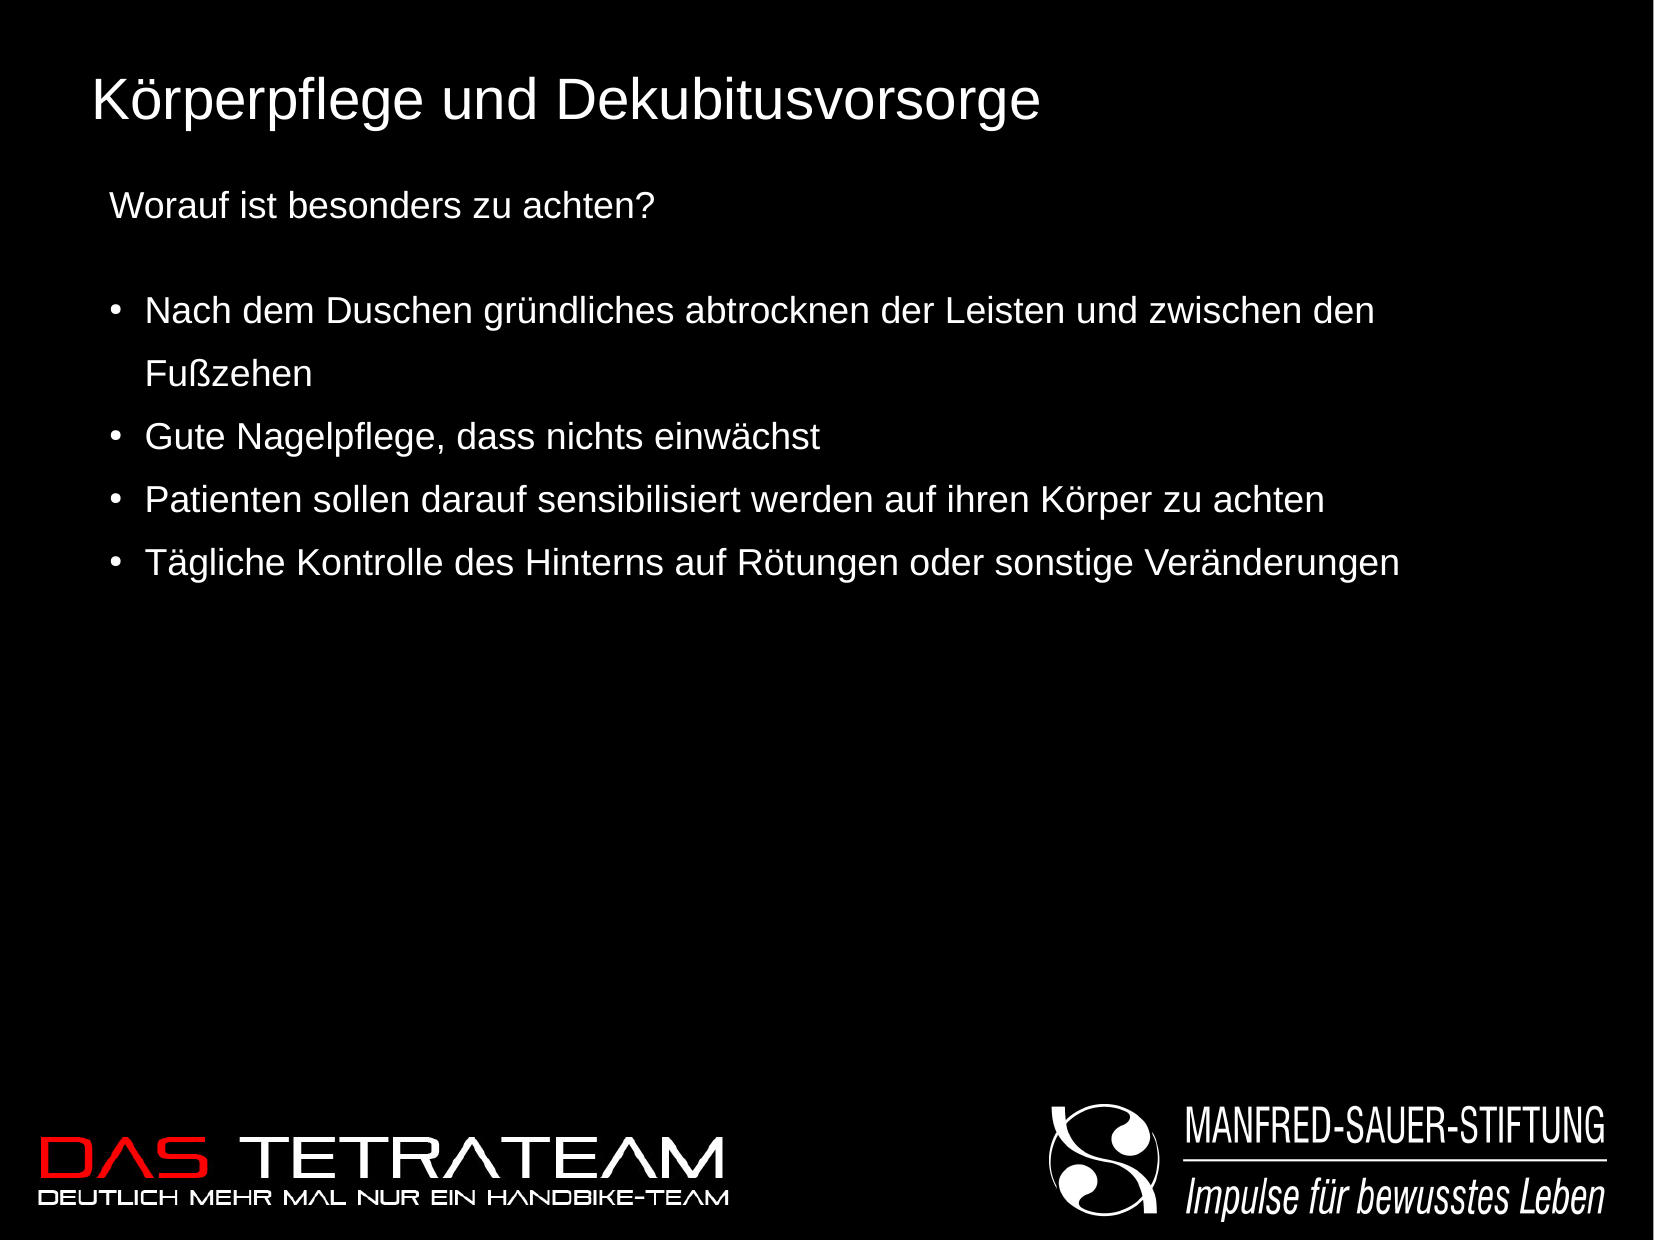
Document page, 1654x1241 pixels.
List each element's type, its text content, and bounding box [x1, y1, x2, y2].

text_box Körperpflege und Dekubitusvorsorge [76, 59, 1123, 139]
text_box Worauf ist besonders zu achten? Nach dem Duschen gründliches abtrocknen der Leisten und zwischen den Fußzehen Gute Nagelpflege, dass nichts einwächst Patienten sollen darauf sensibilisiert werden auf ihren Körper zu achten Tägliche Kontrolle des Hinterns auf Rötungen oder sonstige Veränderungen [94, 177, 1477, 592]
picture [1049, 1104, 1607, 1222]
picture [16, 1121, 762, 1216]
